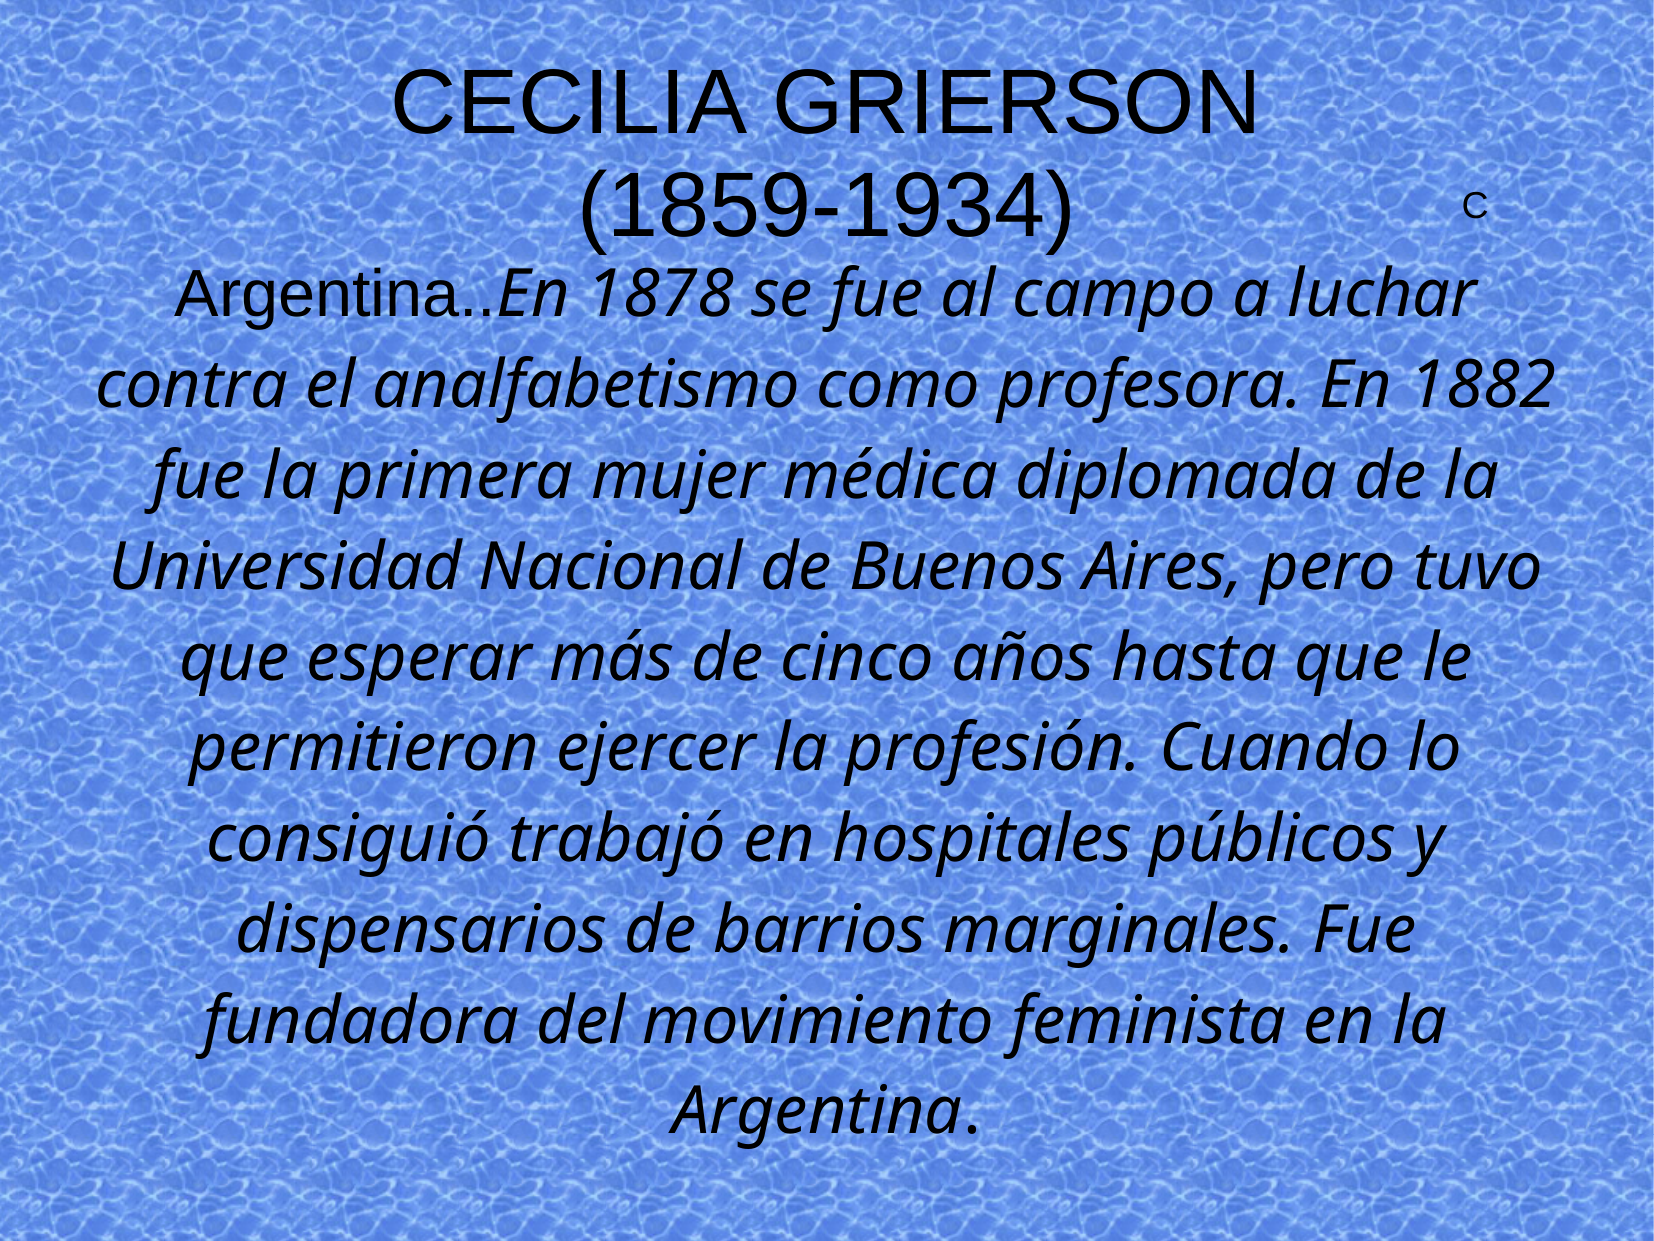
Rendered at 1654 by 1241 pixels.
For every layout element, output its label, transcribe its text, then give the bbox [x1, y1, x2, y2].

title CECILIA GRIERSON (1859-1934) [82, 49, 1571, 257]
text_box C [1446, 177, 1504, 234]
picture [0, 0, 1654, 1241]
subtitle Argentina..En 1878 se fue al campo a luchar contra el analfabetismo como profesora. En 1882 fue la primera mujer médica diplomada de la Universidad Nacional de Buenos Aires, pero tuvo que esperar más de cinco años hasta que le permitieron ejercer la profesión. Cuando lo consiguió trabajó en hospitales públicos y dispensarios de barrios marginales. Fue fundadora del movimiento feminista en la Argentina. [82, 290, 1571, 1109]
